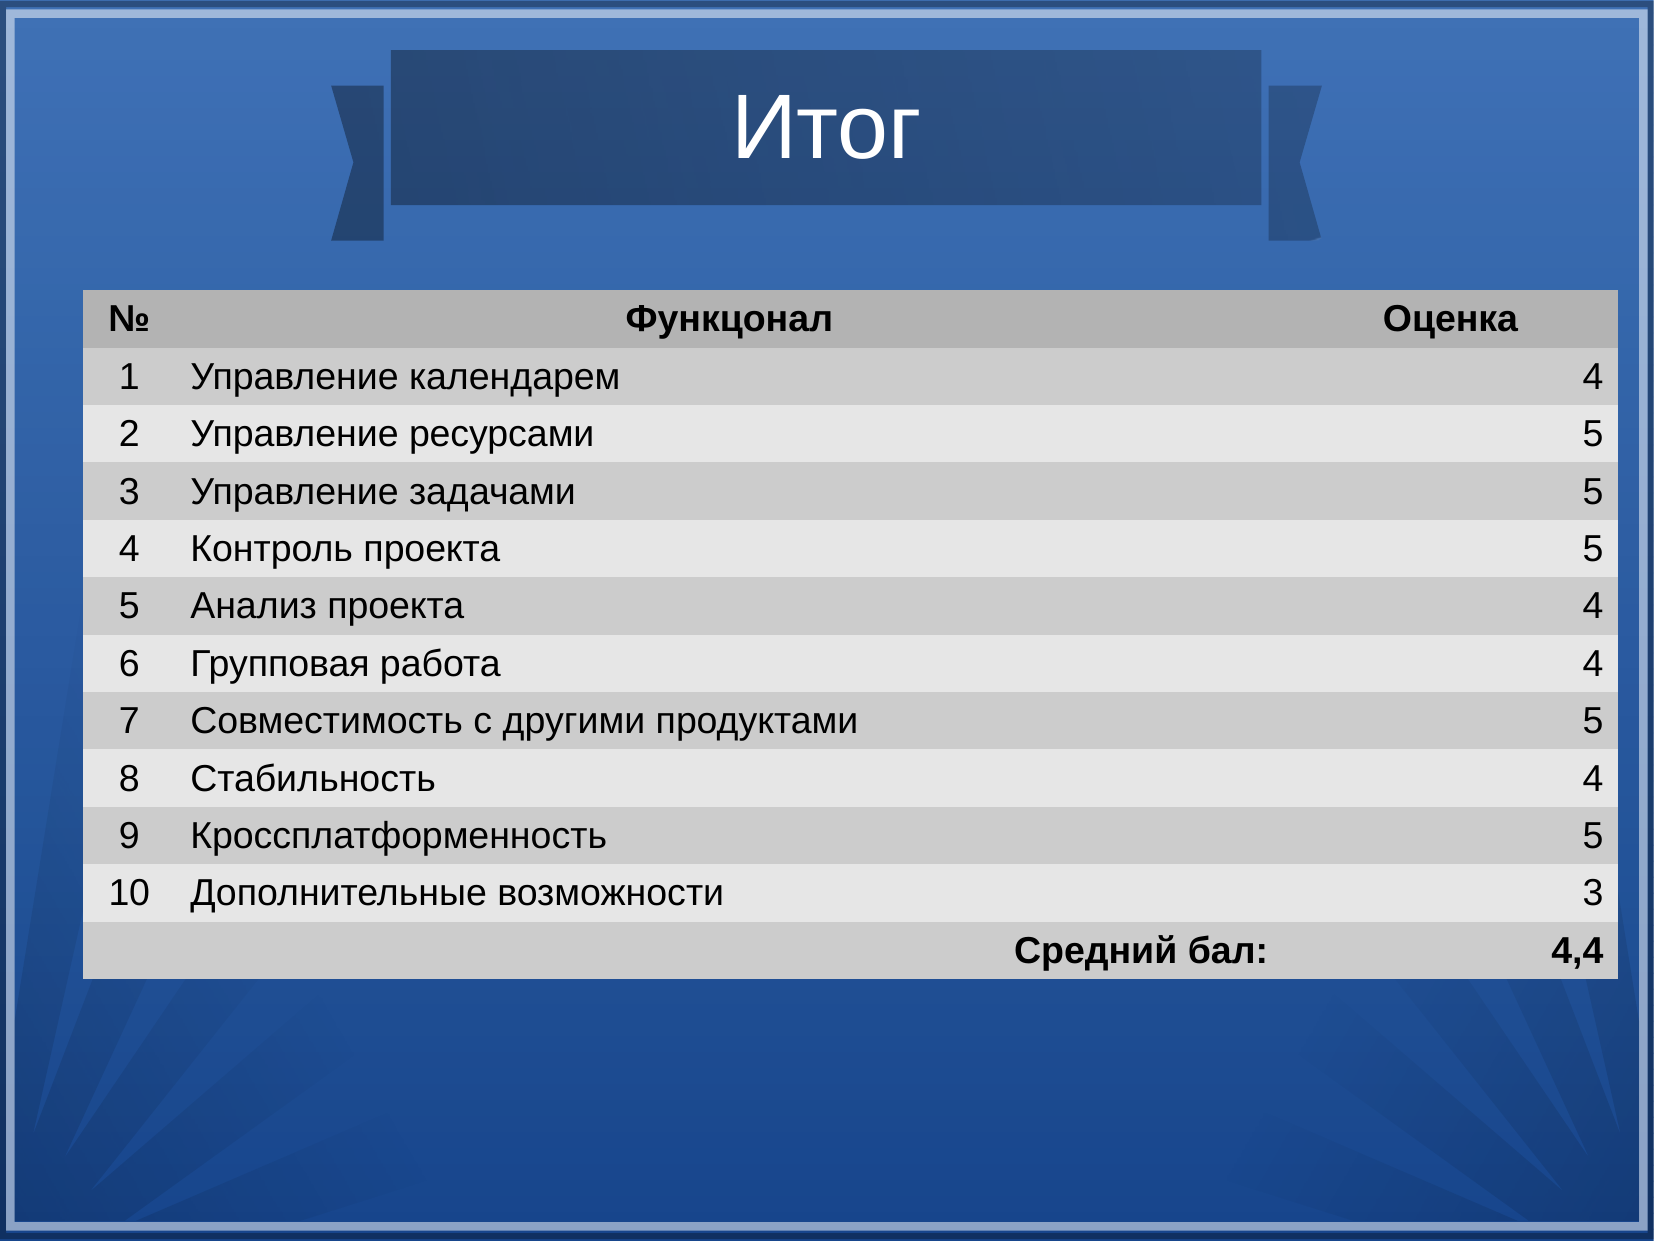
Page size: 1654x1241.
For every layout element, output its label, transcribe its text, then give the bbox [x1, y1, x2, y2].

table_cell 7 [83, 692, 176, 749]
table_cell 6 [83, 635, 176, 692]
table_cell 4 [1283, 348, 1618, 405]
table_header № [83, 290, 176, 348]
table_cell 10 [83, 864, 176, 922]
table_cell Управление календарем [176, 348, 1283, 405]
table_cell Управление ресурсами [176, 405, 1283, 462]
table_cell 5 [1283, 405, 1618, 462]
title Итог [389, 49, 1264, 205]
table_cell 5 [1283, 462, 1618, 520]
table_cell 4 [83, 520, 176, 577]
table_cell Совместимость с другими продуктами [176, 692, 1283, 749]
table_cell Средний бал: [83, 922, 1283, 979]
table_cell 2 [83, 405, 176, 462]
table_cell 8 [83, 749, 176, 807]
table_cell 5 [1283, 520, 1618, 577]
table_header Функцонал [176, 290, 1283, 348]
table_cell 4 [1283, 577, 1618, 635]
table_cell 3 [83, 462, 176, 520]
table_cell Управление задачами [176, 462, 1283, 520]
table_cell 5 [1283, 807, 1618, 864]
table_cell 5 [83, 577, 176, 635]
table_cell 4 [1283, 749, 1618, 807]
table_cell Контроль проекта [176, 520, 1283, 577]
table_cell Кроссплатформенность [176, 807, 1283, 864]
table_cell 9 [83, 807, 176, 864]
table_header Оценка [1283, 290, 1618, 348]
table_cell Стабильность [176, 749, 1283, 807]
table_cell Дополнительные возможности [176, 864, 1283, 922]
table_cell 1 [83, 348, 176, 405]
table_cell 3 [1283, 864, 1618, 922]
table_cell 4,4 [1283, 922, 1618, 979]
table_cell Групповая работа [176, 635, 1283, 692]
table_cell 4 [1283, 635, 1618, 692]
table_cell Анализ проекта [176, 577, 1283, 635]
table_cell 5 [1283, 692, 1618, 749]
